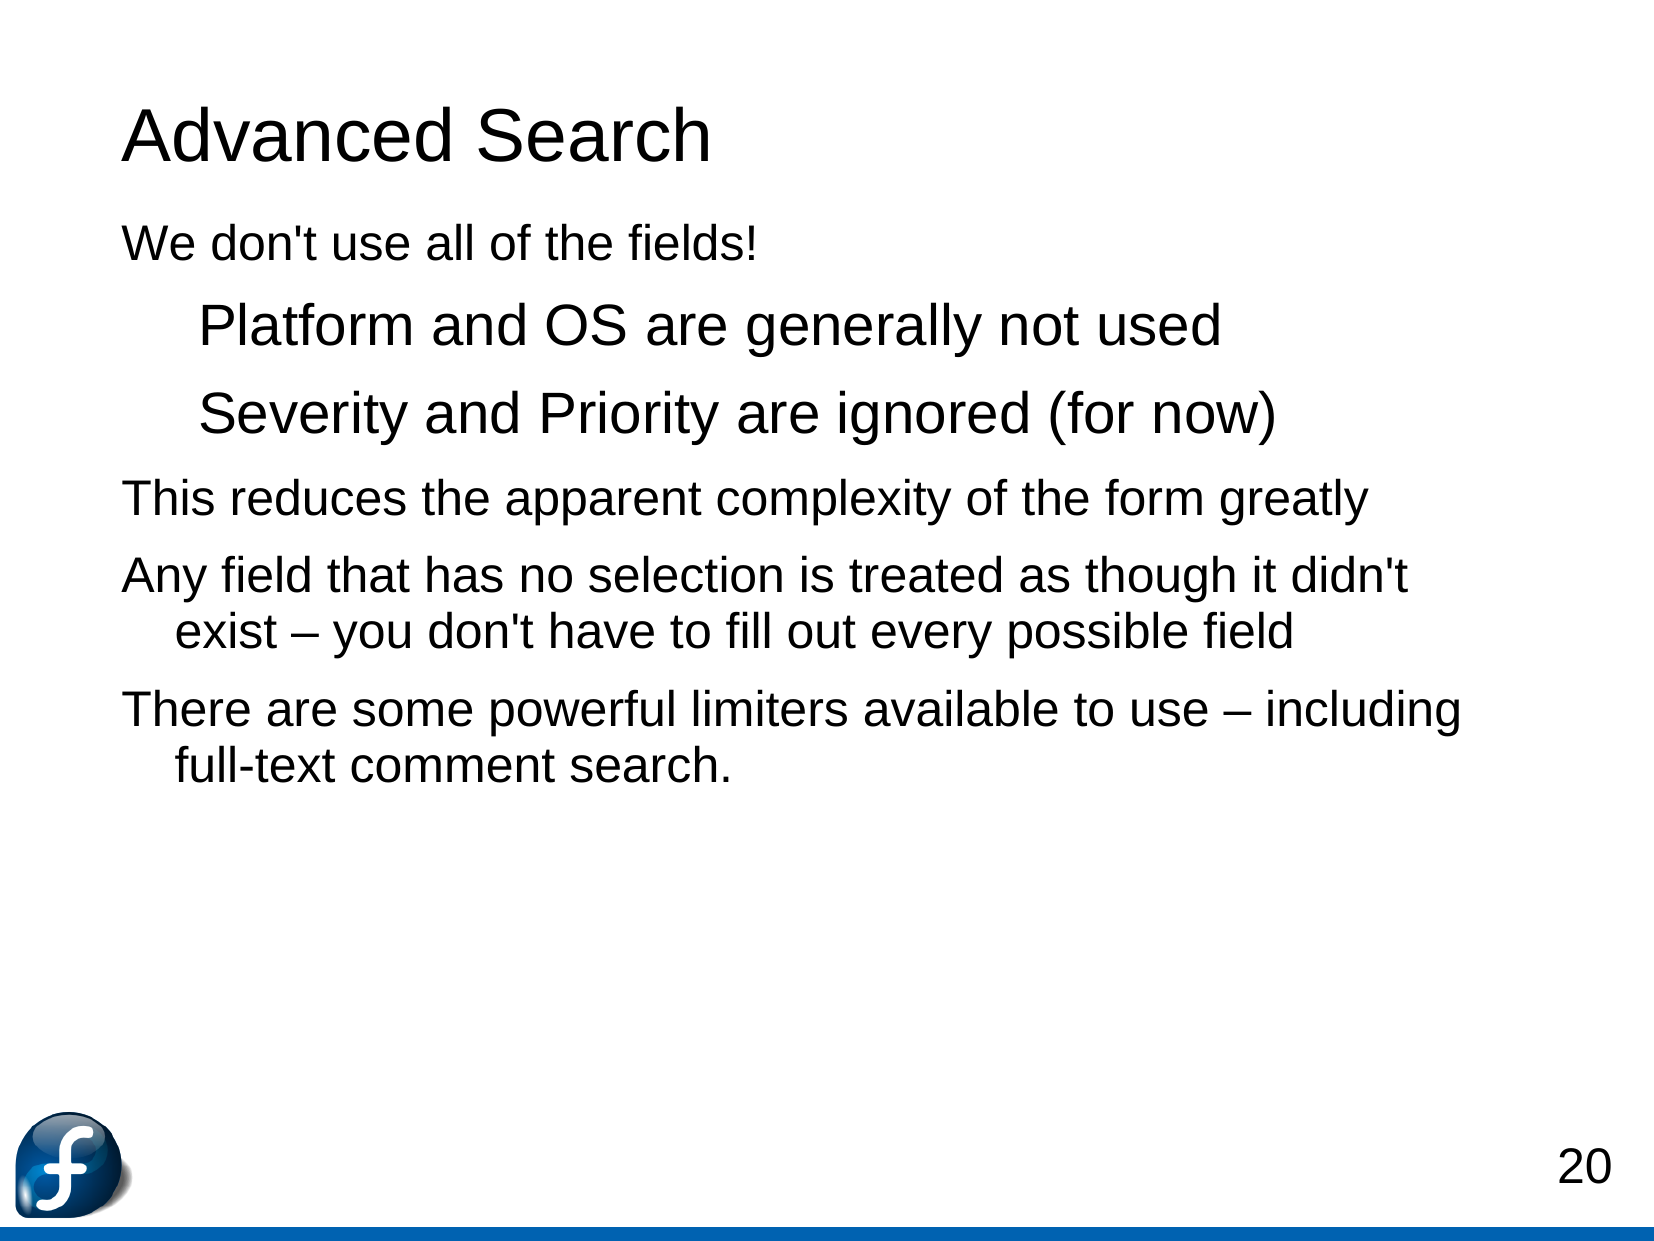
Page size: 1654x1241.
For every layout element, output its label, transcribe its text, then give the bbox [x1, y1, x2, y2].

text_box <number> [1384, 1137, 1613, 1201]
title Advanced Search [121, 69, 1533, 202]
list We don't use all of the fields! Platform and OS are generally not used Severity and Priority are ignored (for now) This reduces the apparent complexity of the form greatly Any field that has no selection is treated as though it didn't exist – you don't have to fill out every possible field There are some powerful limiters available to use – including full-text comment search. [103, 214, 1516, 997]
picture [11, 1105, 133, 1227]
